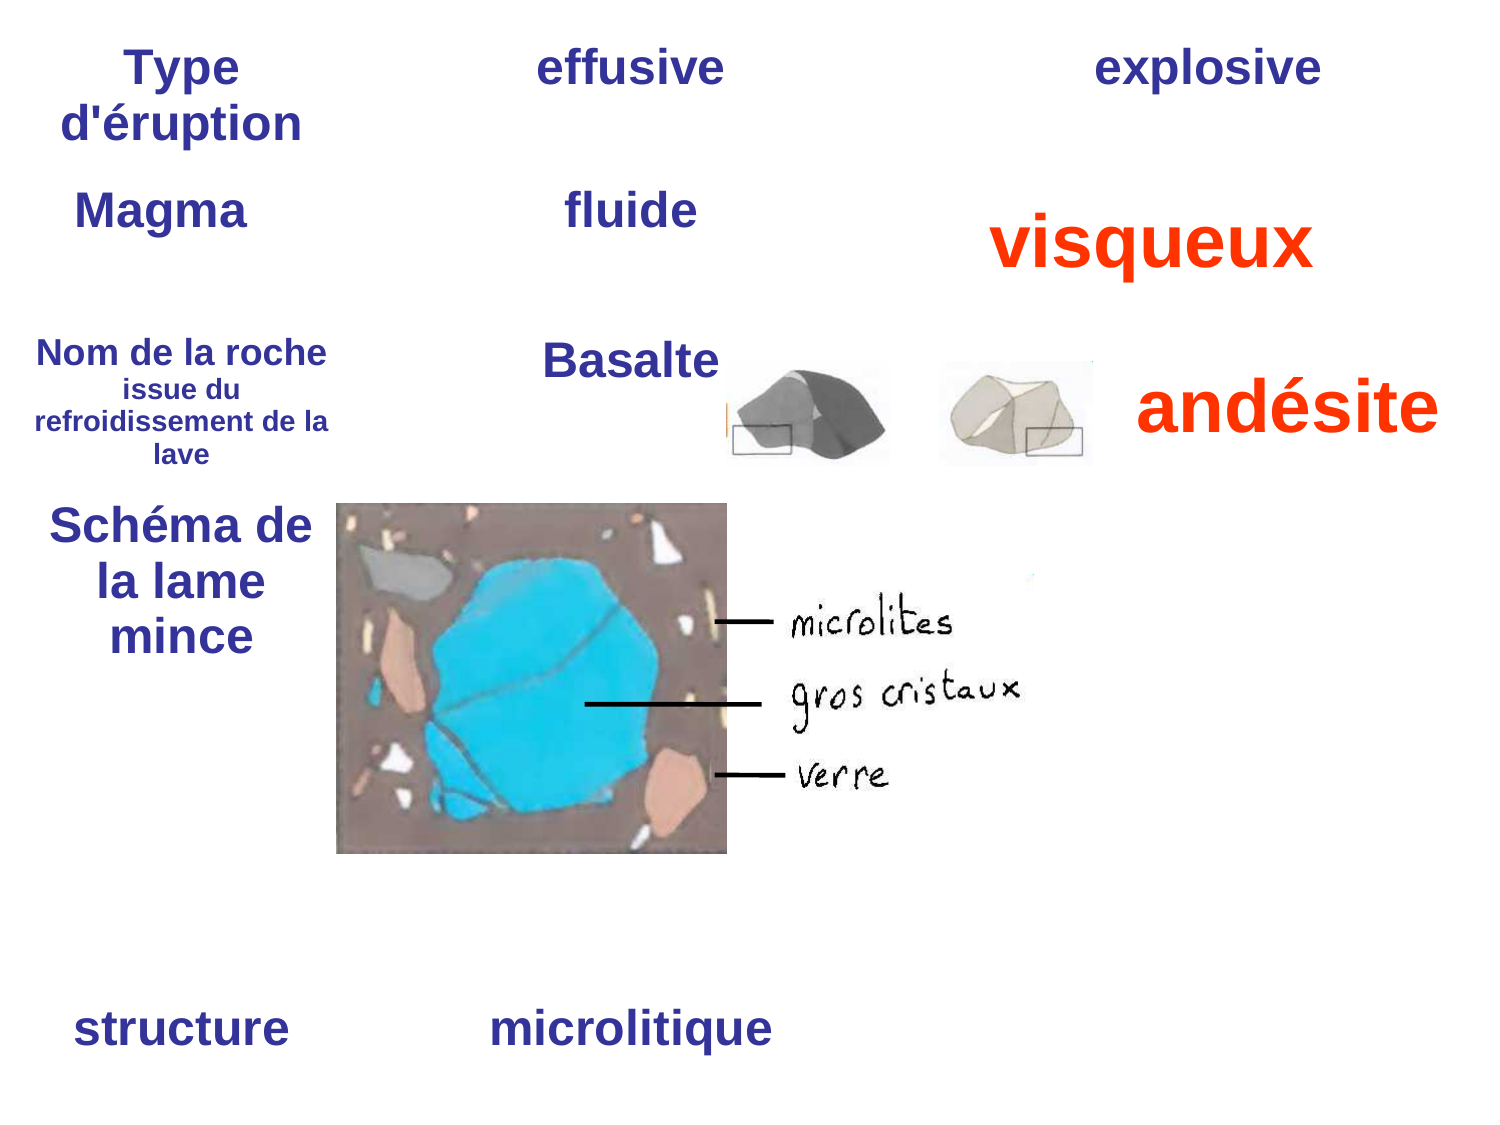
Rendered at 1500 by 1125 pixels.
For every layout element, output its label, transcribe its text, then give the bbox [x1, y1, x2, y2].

picture [336, 503, 727, 854]
table_header effusive [346, 29, 917, 171]
table_cell Basalte [346, 321, 917, 487]
table_cell Magma [18, 171, 346, 321]
table_header Type d'éruption [18, 29, 346, 171]
text_box visqueux [974, 184, 1453, 291]
table_cell Nom de la roche issue du refroidissement de la lave [18, 321, 346, 487]
table_cell microlitique [346, 990, 917, 1125]
table_cell [917, 171, 1500, 321]
text_box andésite [1121, 349, 1500, 456]
table_cell [917, 487, 1500, 990]
picture [939, 361, 1093, 466]
table_cell [346, 778, 917, 990]
table_cell [917, 990, 1500, 1125]
picture [726, 361, 890, 466]
table_header explosive [917, 29, 1500, 171]
table_cell Schéma de la lame mince [18, 487, 346, 990]
picture [785, 574, 1034, 813]
table_cell [917, 321, 1500, 487]
table_cell fluide [346, 171, 917, 321]
table_cell [346, 487, 917, 772]
table_cell structure [18, 990, 346, 1125]
